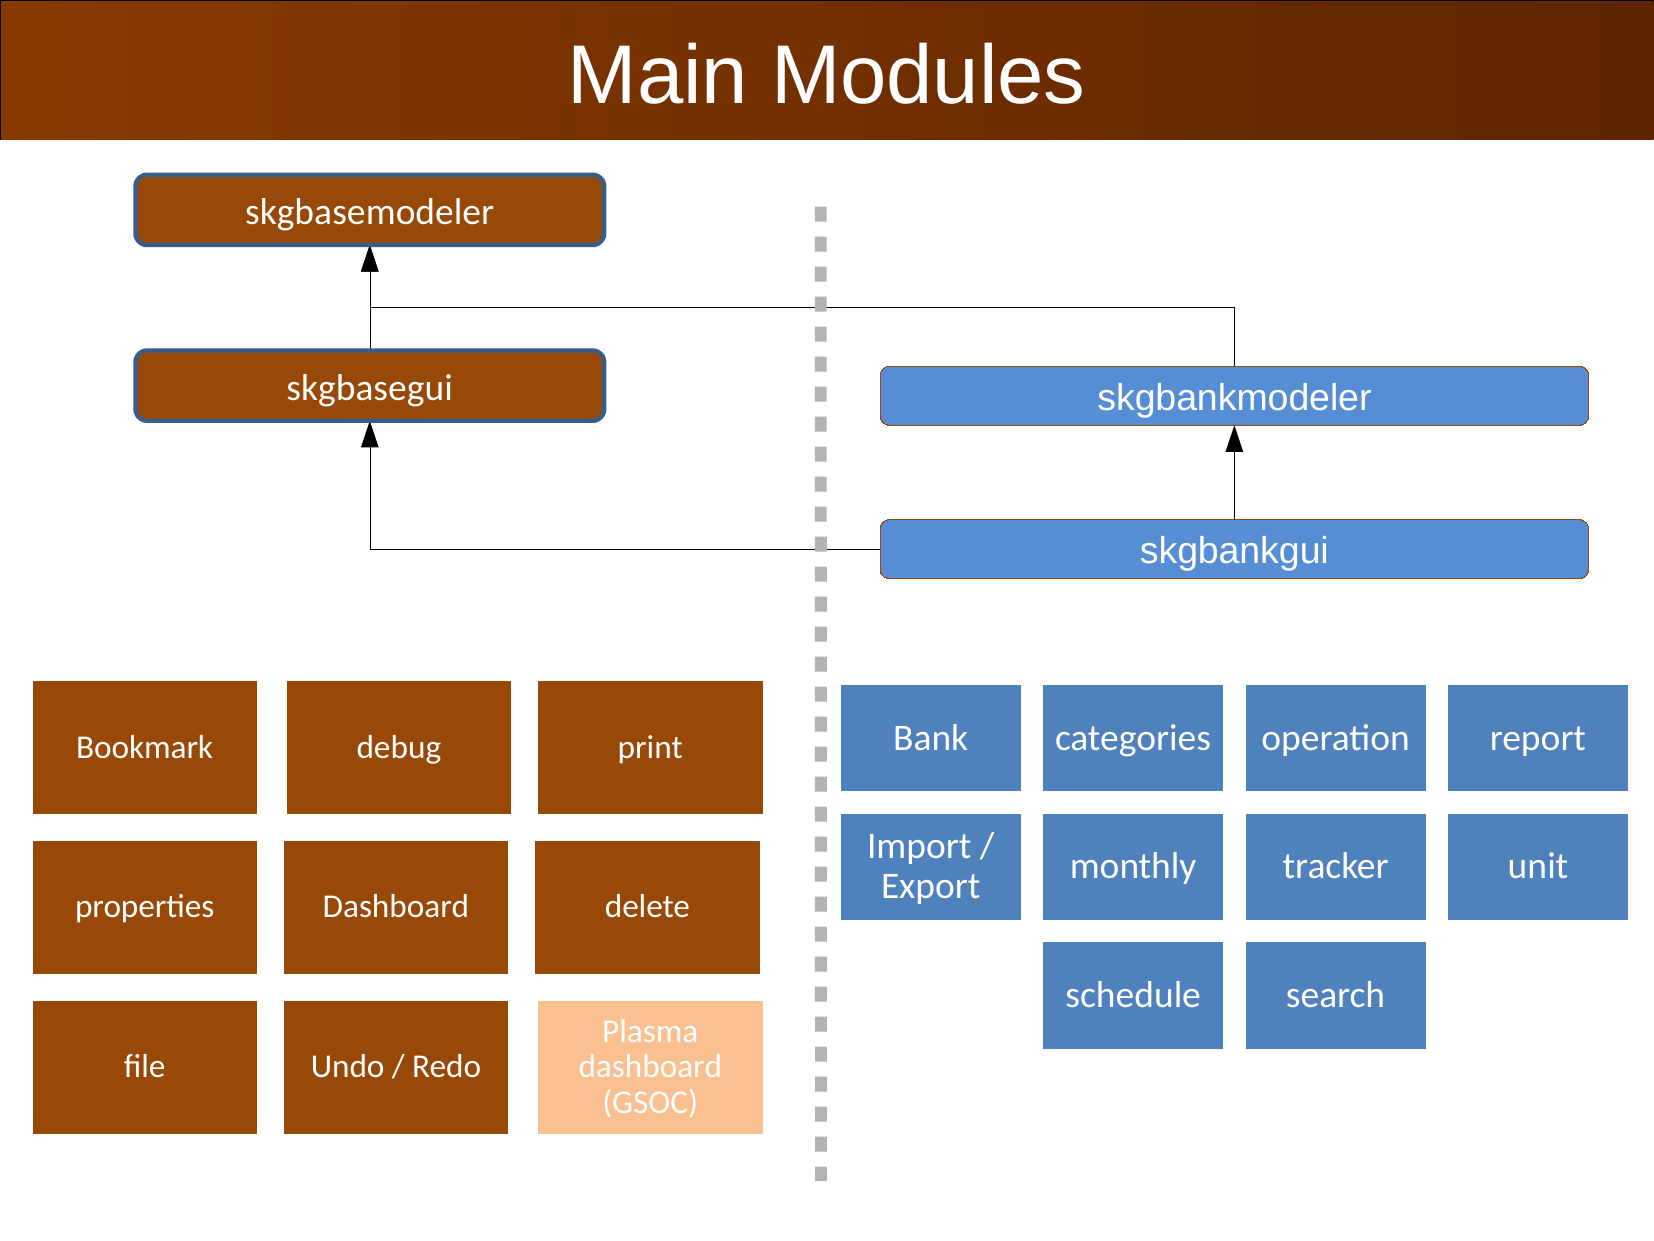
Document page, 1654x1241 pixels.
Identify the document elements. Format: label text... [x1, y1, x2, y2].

text_box file [30, 998, 260, 1136]
text_box Bookmark [30, 678, 260, 816]
text_box debug [284, 678, 514, 816]
text_box properties [30, 838, 260, 976]
text_box report [1445, 682, 1631, 794]
text_box search [1243, 940, 1428, 1051]
text_box delete [533, 838, 762, 976]
text_box Bank [838, 682, 1023, 794]
text_box Undo / Redo [281, 998, 511, 1136]
text_box schedule [1041, 940, 1226, 1051]
text_box tracker [1243, 811, 1428, 922]
text_box skgbasegui [135, 350, 605, 421]
text_box Plasma dashboard (GSOC) [536, 998, 765, 1136]
text_box Dashboard [281, 838, 511, 976]
text_box operation [1243, 682, 1428, 794]
text_box unit [1445, 811, 1631, 922]
text_box skgbasemodeler [135, 174, 605, 246]
text_box skgbankgui [880, 519, 1589, 579]
text_box skgbankmodeler [880, 366, 1589, 426]
title Main Modules [0, 0, 1654, 140]
text_box Import / Export [838, 811, 1023, 922]
text_box print [536, 678, 765, 816]
text_box monthly [1041, 811, 1226, 922]
text_box categories [1041, 682, 1226, 794]
